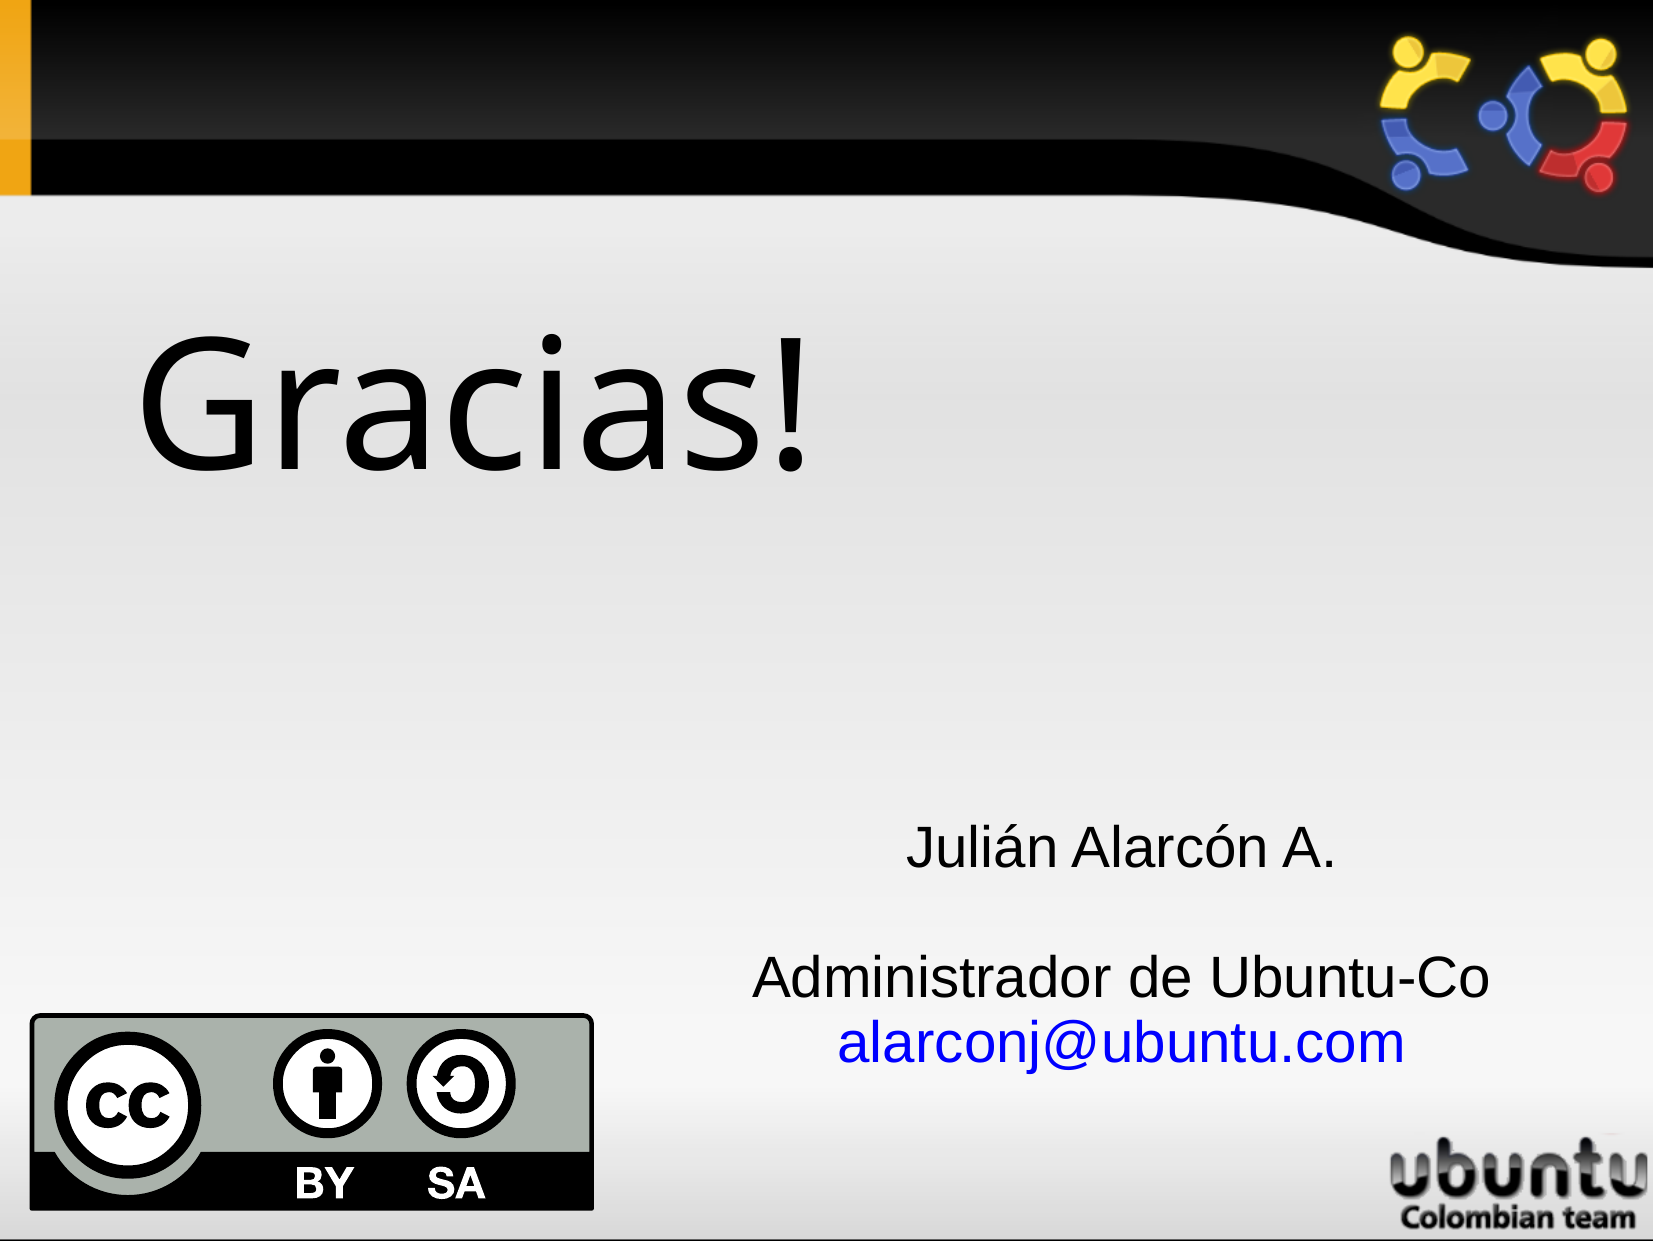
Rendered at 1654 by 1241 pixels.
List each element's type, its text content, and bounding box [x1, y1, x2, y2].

subtitle Julián Alarcón A. Administrador de Ubuntu-Co alarconj@ubuntu.com [649, 708, 1595, 1182]
picture [0, 0, 1653, 1241]
text_box Gracias! [118, 265, 1152, 523]
